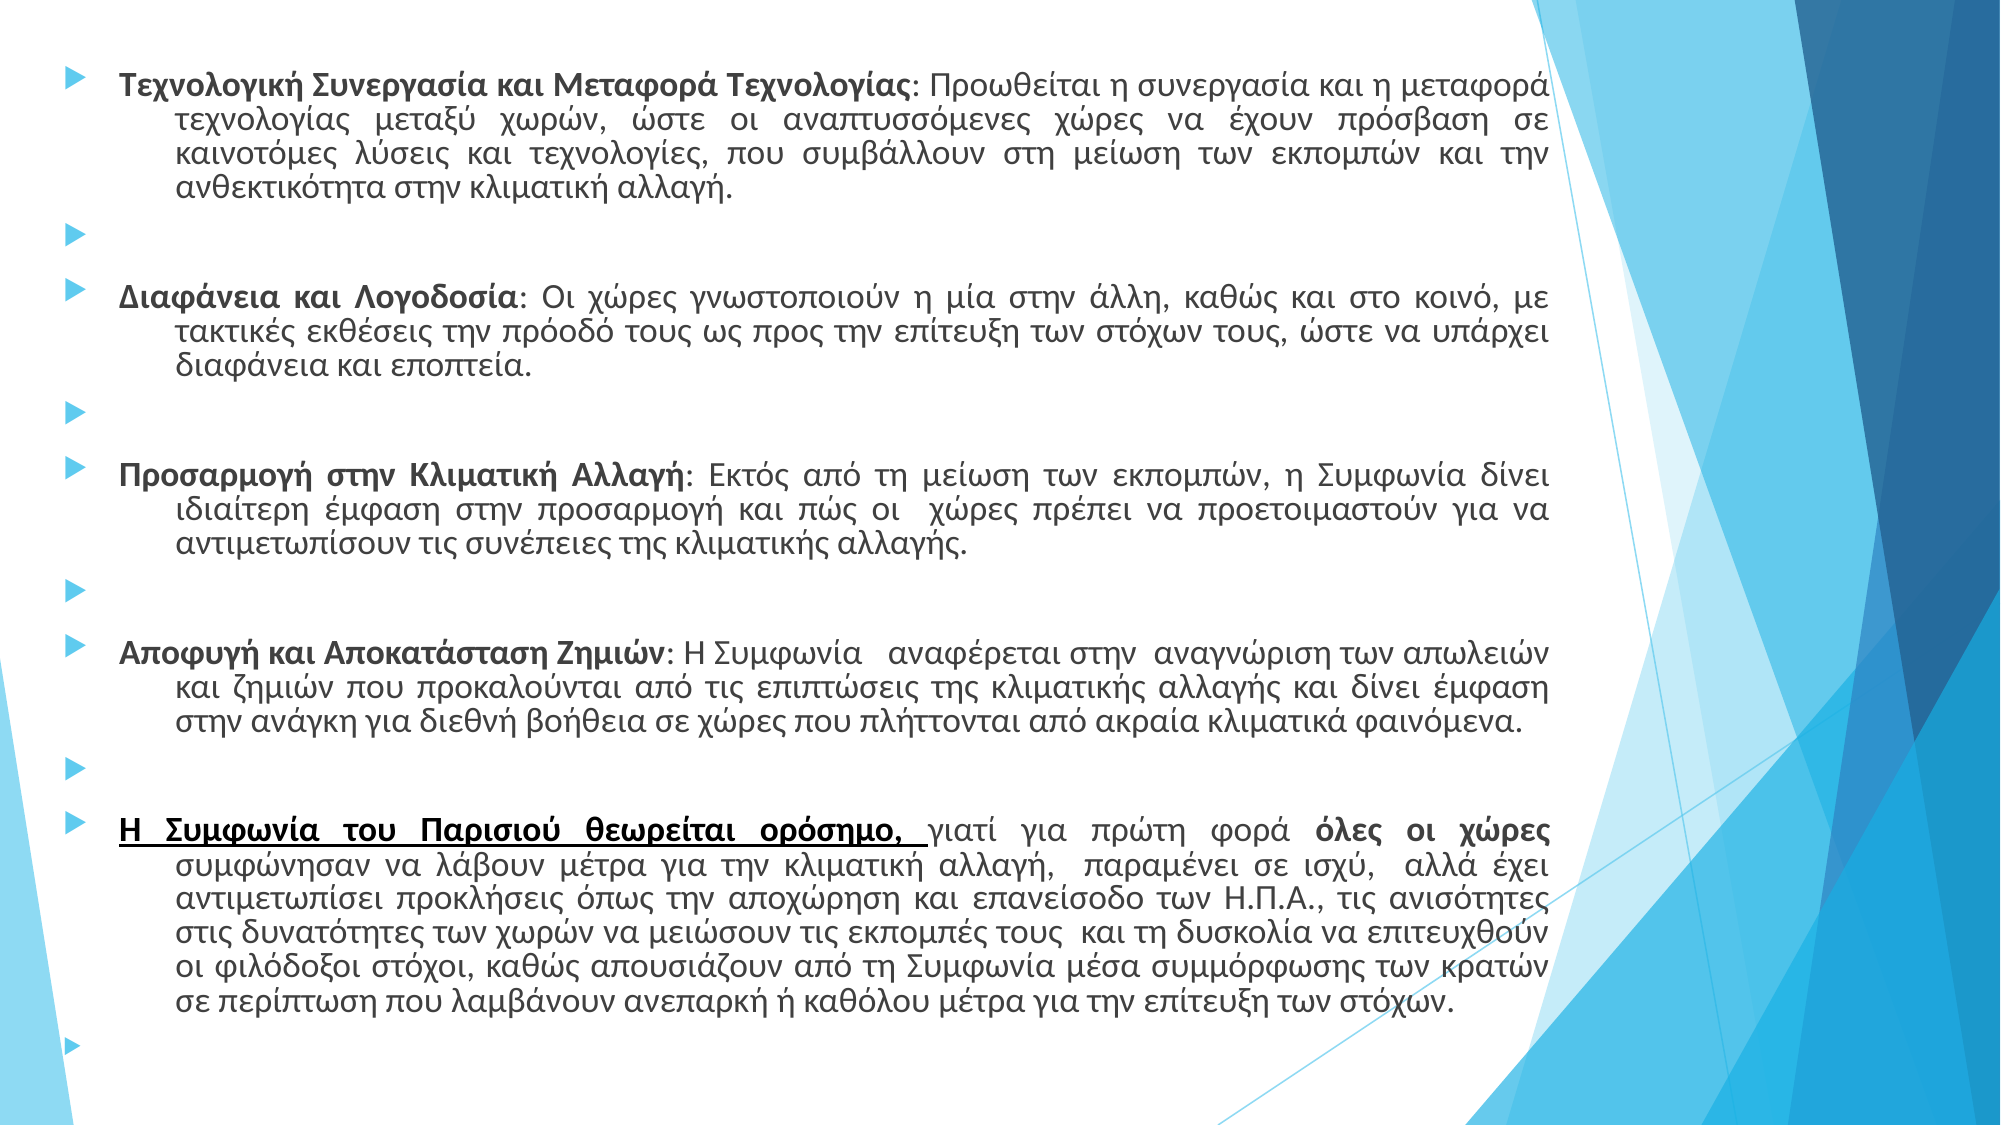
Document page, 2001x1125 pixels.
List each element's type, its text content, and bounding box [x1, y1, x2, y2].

list Τεχνολογική Συνεργασία και Μεταφορά Τεχνολογίας: Προωθείται η συνεργασία και η μεταφορά τεχνολογίας μεταξύ χωρών, ώστε οι αναπτυσσόμενες χώρες να έχουν πρόσβαση σε καινοτόμες λύσεις και τεχνολογίες, που συμβάλλουν στη μείωση των εκπομπών και την ανθεκτικότητα στην κλιματική αλλαγή. Διαφάνεια και Λογοδοσία: Οι χώρες γνωστοποιούν η μία στην άλλη, καθώς και στο κοινό, με τακτικές εκθέσεις την πρόοδό τους ως προς την επίτευξη των στόχων τους, ώστε να υπάρχει διαφάνεια και εποπτεία. Προσαρμογή στην Κλιματική Αλλαγή: Εκτός από τη μείωση των εκπομπών, η Συμφωνία δίνει ιδιαίτερη έμφαση στην προσαρμογή και πώς οι χώρες πρέπει να προετοιμαστούν για να αντιμετωπίσουν τις συνέπειες της κλιματικής αλλαγής. Αποφυγή και Αποκατάσταση Ζημιών: Η Συμφωνία αναφέρεται στην αναγνώριση των απωλειών και ζημιών που προκαλούνται από τις επιπτώσεις της κλιματικής αλλαγής και δίνει έμφαση στην ανάγκη για διεθνή βοήθεια σε χώρες που πλήττονται από ακραία κλιματικά φαινόμενα. Η Συμφωνία του Παρισιού θεωρείται ορόσημο, γιατί για πρώτη φορά όλες οι χώρες συμφώνησαν να λάβουν μέτρα για την κλιματική αλλαγή, παραμένει σε ισχύ, αλλά έχει αντιμετωπίσει προκλήσεις όπως την αποχώρηση και επανείσοδο των Η.Π.Α., τις ανισότητες στις δυνατότητες των χωρών να μειώσουν τις εκπομπές τους και τη δυσκολία να επιτευχθούν οι φιλόδοξοι στόχοι, καθώς απουσιάζουν από τη Συμφωνία μέσα συμμόρφωσης των κρατών σε περίπτωση που λαμβάνουν ανεπαρκή ή καθόλου μέτρα για την επίτευξη των στόχων. [47, 62, 1566, 1110]
